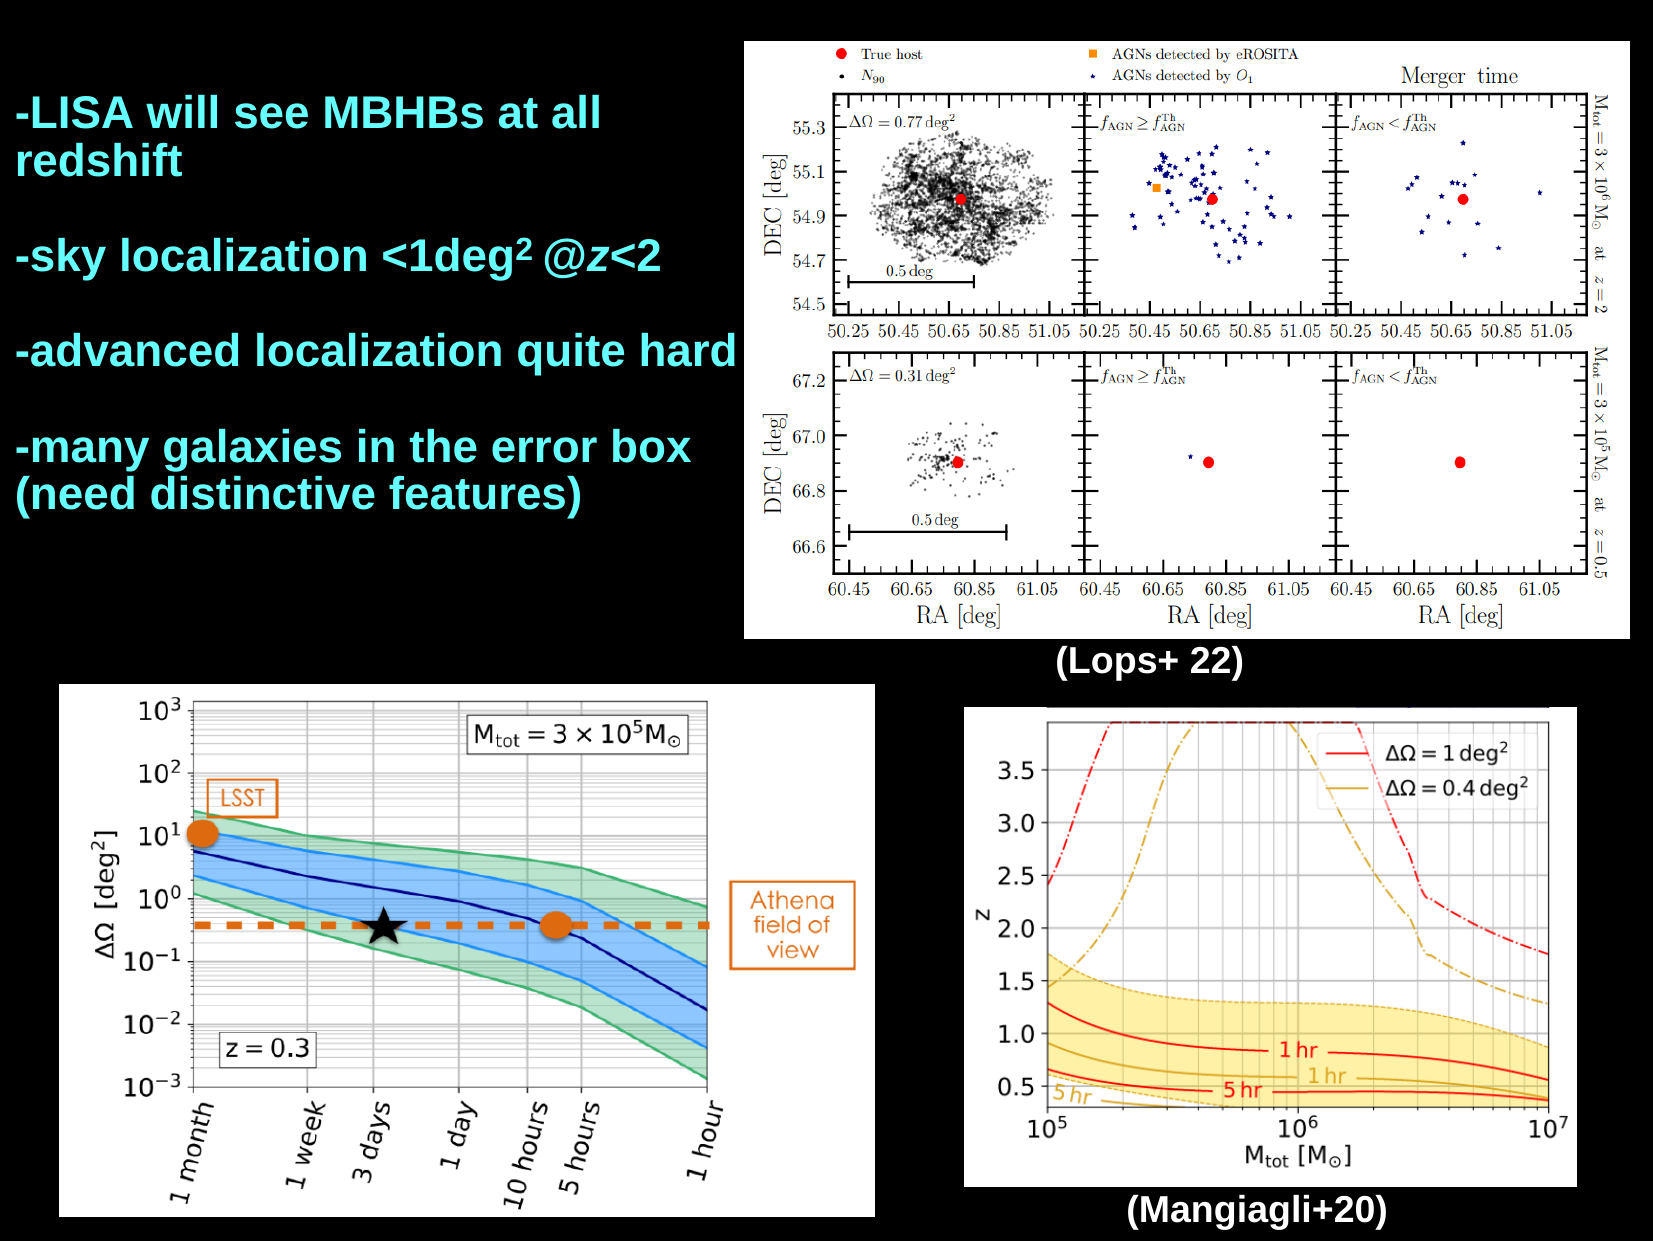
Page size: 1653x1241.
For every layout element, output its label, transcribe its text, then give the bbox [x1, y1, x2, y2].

text_box (Mangiagli+20) [933, 1176, 1653, 1241]
picture [744, 41, 1630, 639]
text_box -LISA will see MBHBs at all redshift -sky localization <1deg2 @z<2 -advanced localization quite hard -many galaxies in the error box (need distinctive features) [0, 82, 744, 527]
text_box (Lops+ 22) [862, 627, 1653, 786]
picture [59, 684, 875, 1217]
picture [964, 786, 1577, 1176]
